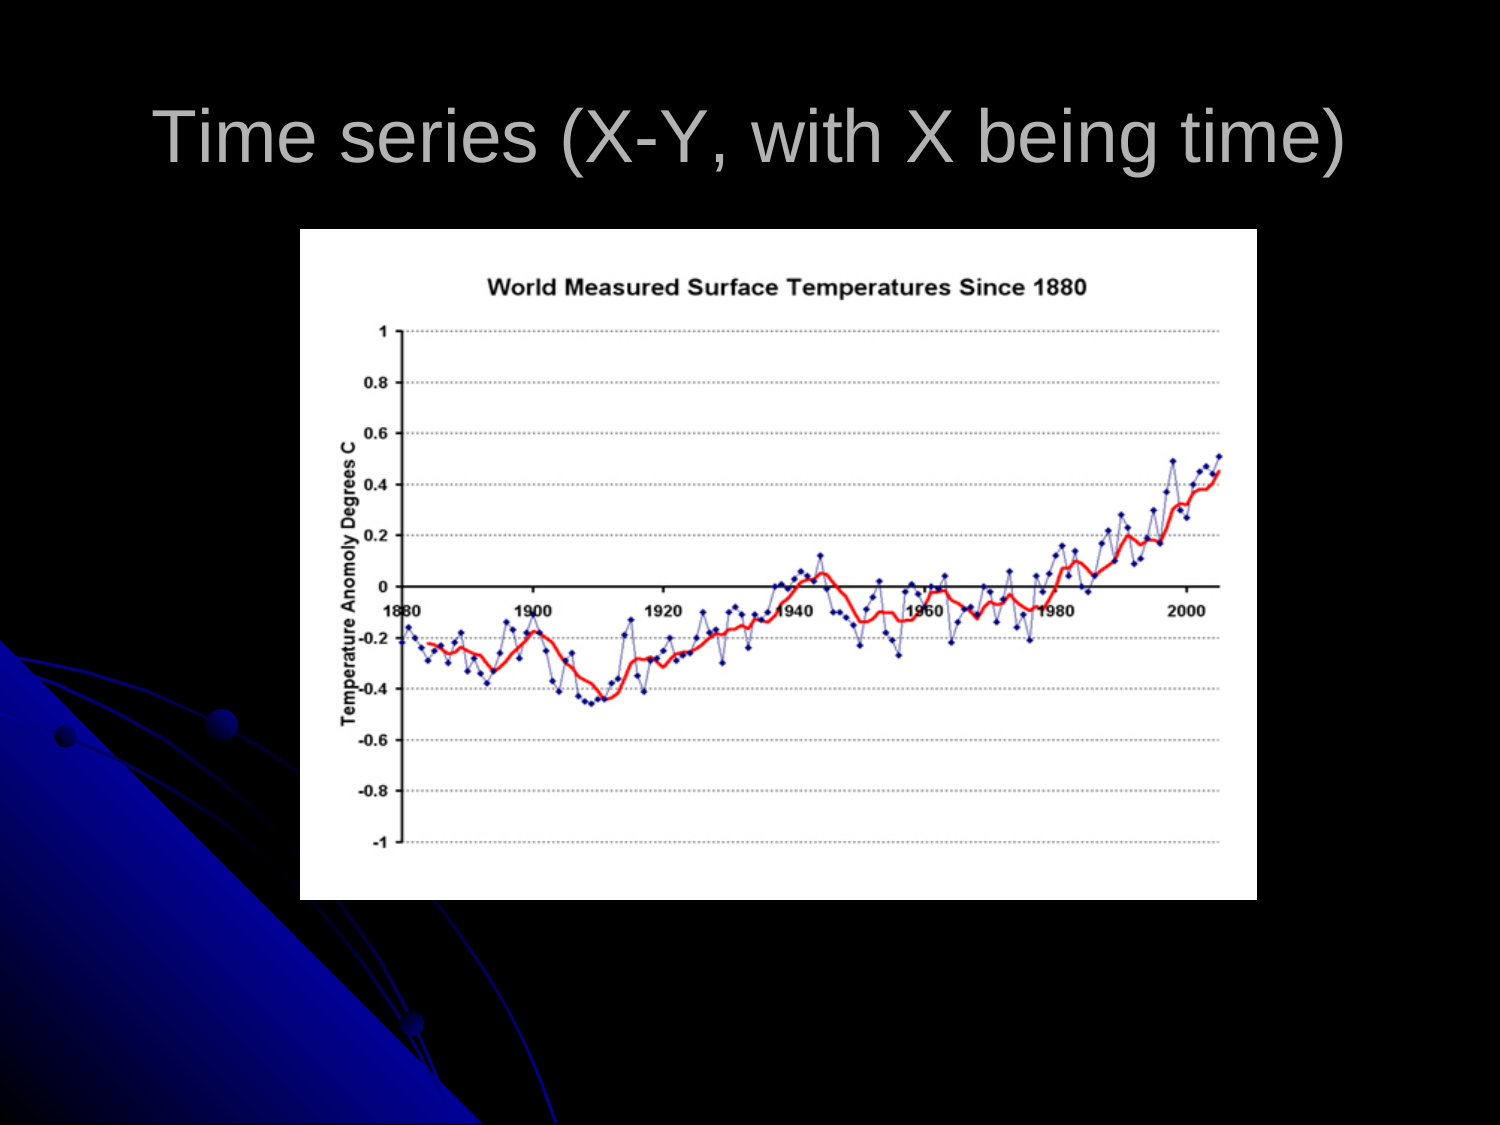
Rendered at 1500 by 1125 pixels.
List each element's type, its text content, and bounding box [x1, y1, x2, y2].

title Time series (X-Y, with X being time)‏ [75, 45, 1426, 233]
picture [300, 229, 1257, 901]
